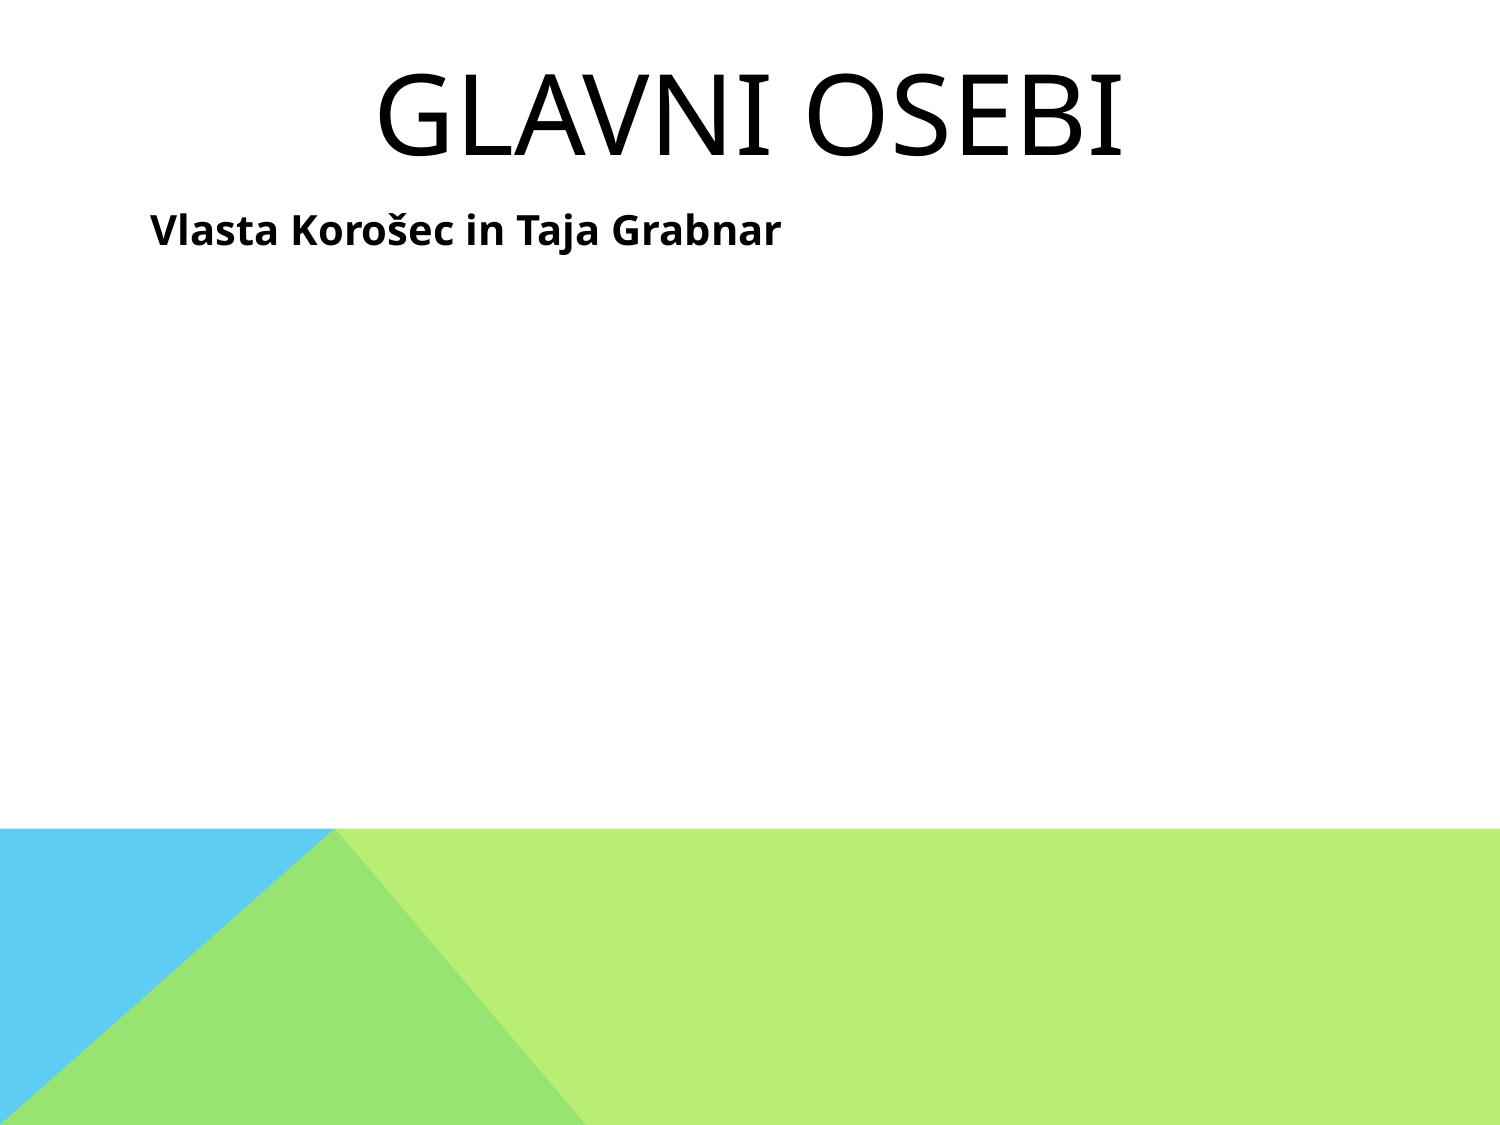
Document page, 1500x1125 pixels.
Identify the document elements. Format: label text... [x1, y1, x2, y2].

list Vlasta Korošec in Taja Grabnar [135, 196, 1370, 784]
title GLAVNI OSEBI [75, 0, 1425, 220]
